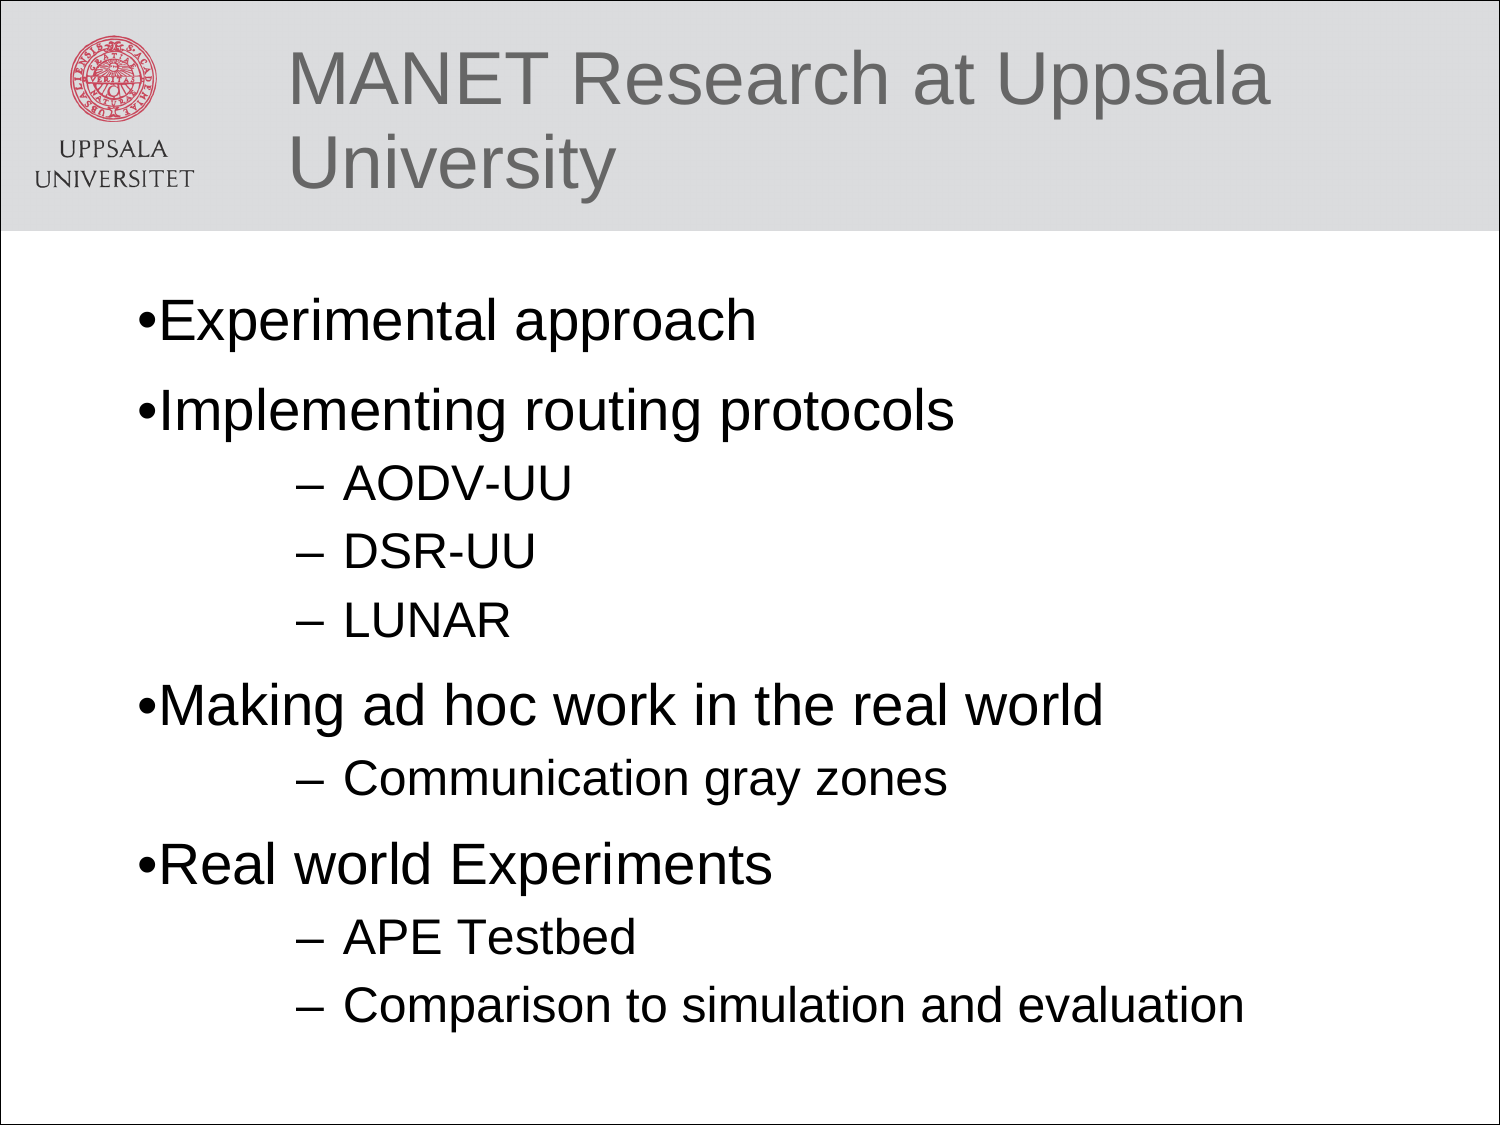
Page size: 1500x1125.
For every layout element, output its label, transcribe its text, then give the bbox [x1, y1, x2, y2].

list Experimental approach Implementing routing protocols AODV-UU DSR-UU LUNAR Making ad hoc work in the real world Communication gray zones Real world Experiments APE Testbed Comparison to simulation and evaluation [137, 287, 1388, 1034]
title MANET Research at Uppsala University [287, 20, 1388, 222]
picture [1, 1, 1499, 231]
